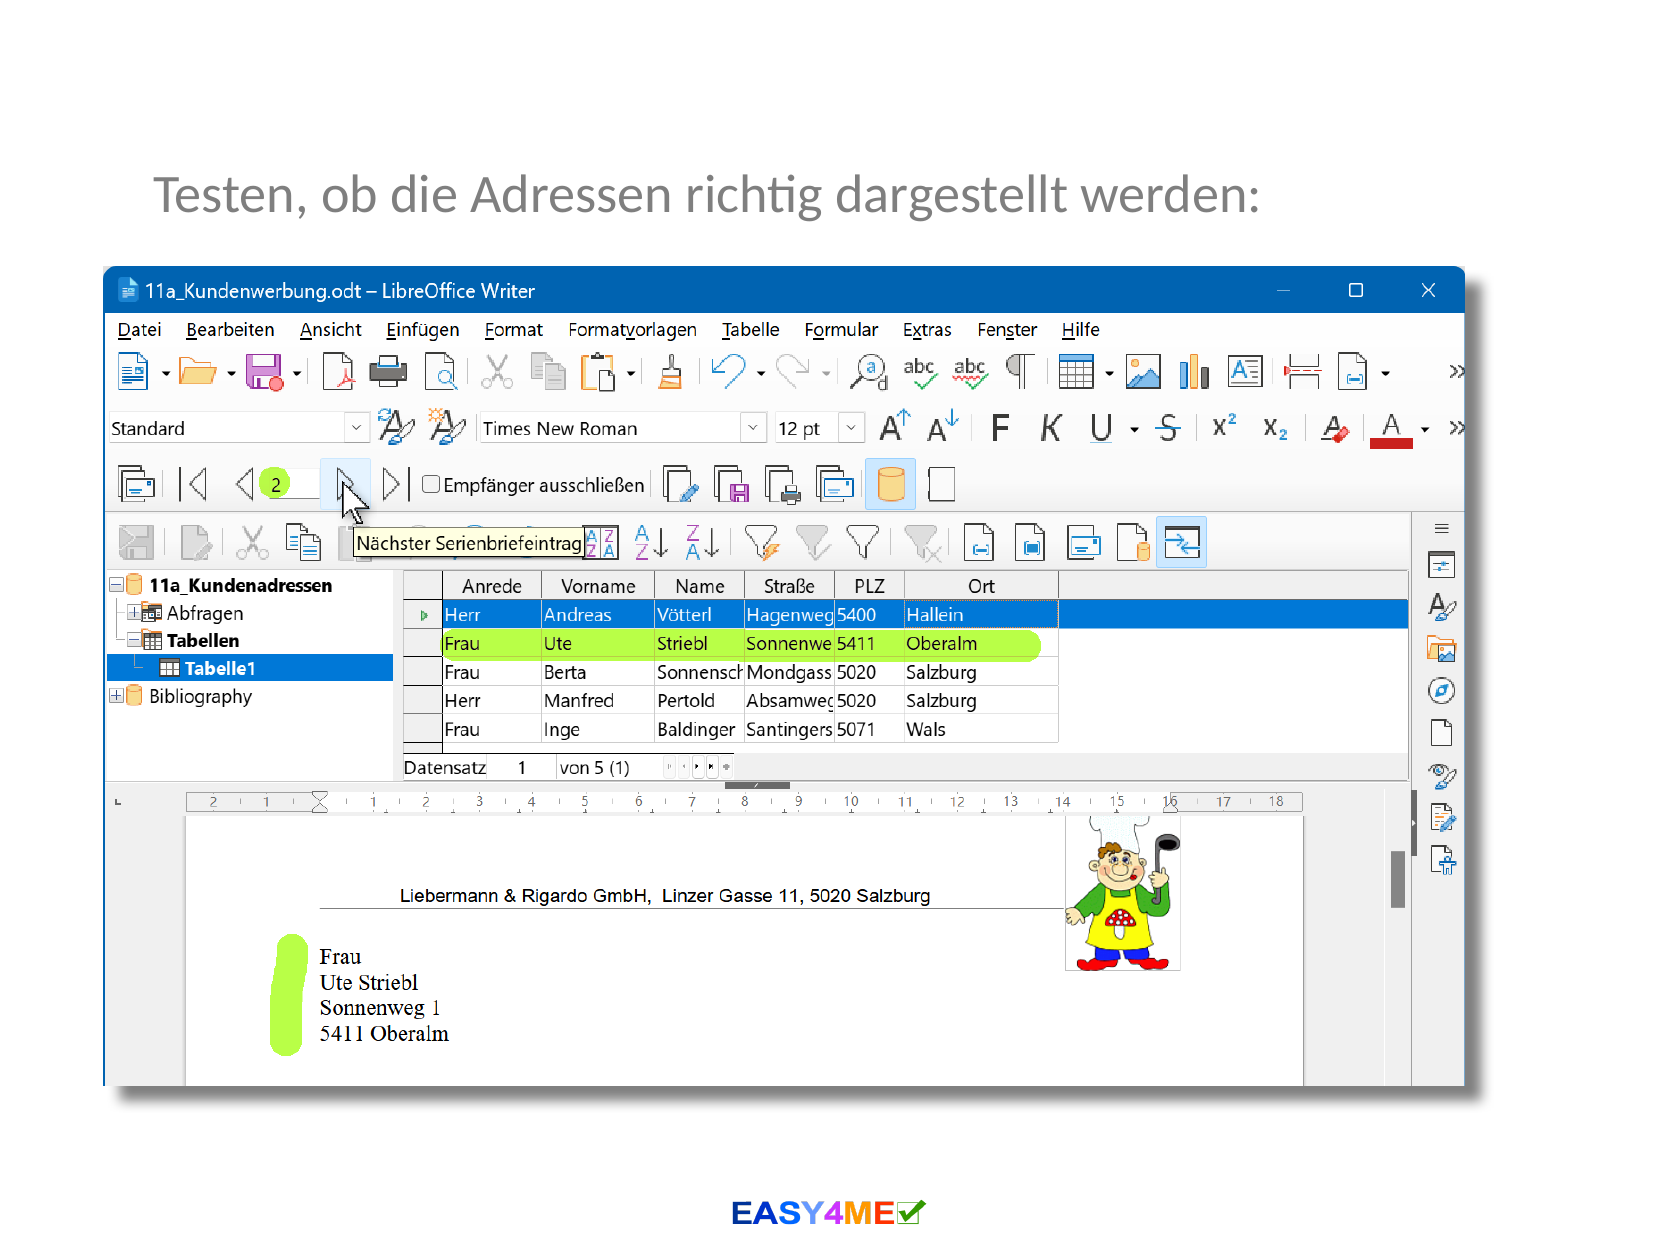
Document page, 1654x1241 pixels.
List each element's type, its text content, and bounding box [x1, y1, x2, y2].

picture [102, 265, 1465, 1086]
list Testen, ob die Adressen richtig dargestellt werden: [82, 171, 1571, 1010]
picture [726, 1195, 934, 1229]
